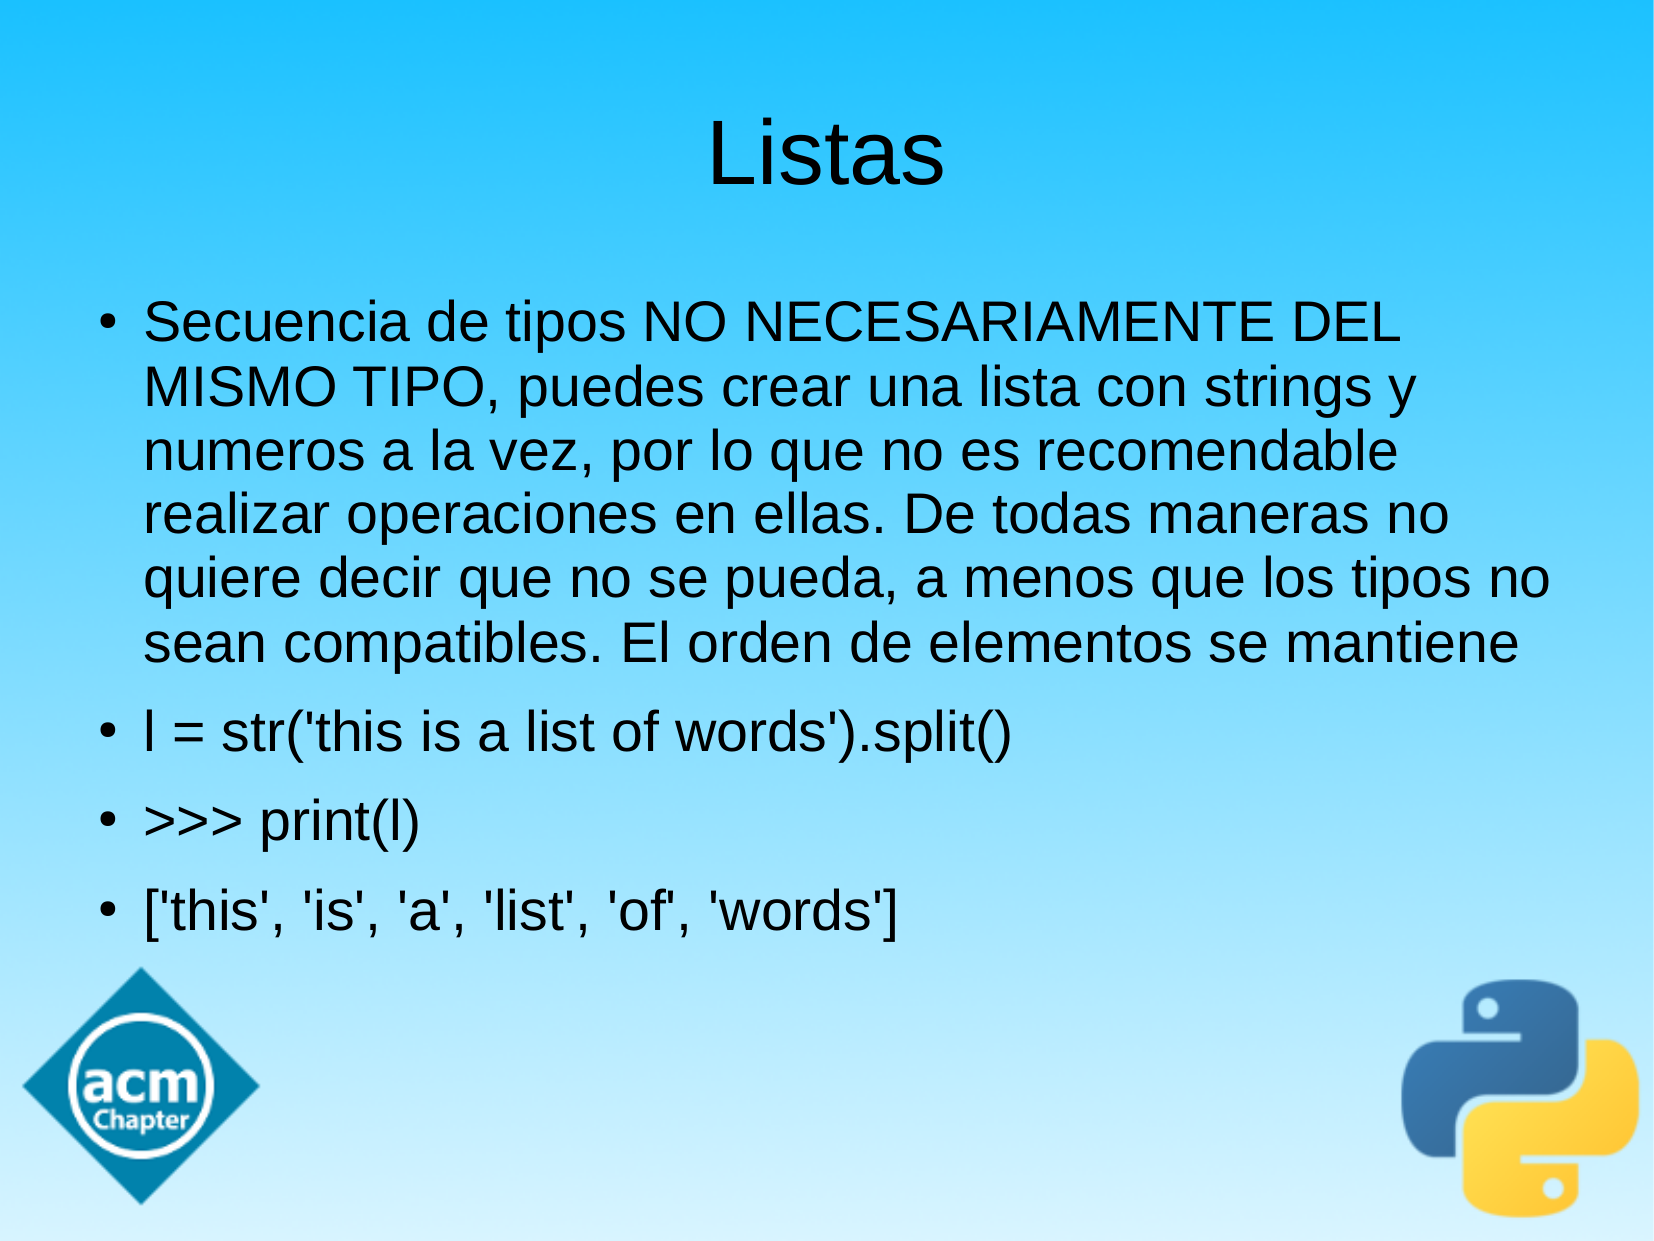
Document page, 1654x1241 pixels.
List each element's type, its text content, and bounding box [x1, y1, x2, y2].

picture [0, 0, 1654, 1241]
list Secuencia de tipos NO NECESARIAMENTE DEL MISMO TIPO, puedes crear una lista con strings y numeros a la vez, por lo que no es recomendable realizar operaciones en ellas. De todas maneras no quiere decir que no se pueda, a menos que los tipos no sean compatibles. El orden de elementos se mantiene l = str('this is a list of words').split() >>> print(l) ['this', 'is', 'a', 'list', 'of', 'words'] [82, 290, 1571, 1010]
title Listas [82, 49, 1571, 257]
